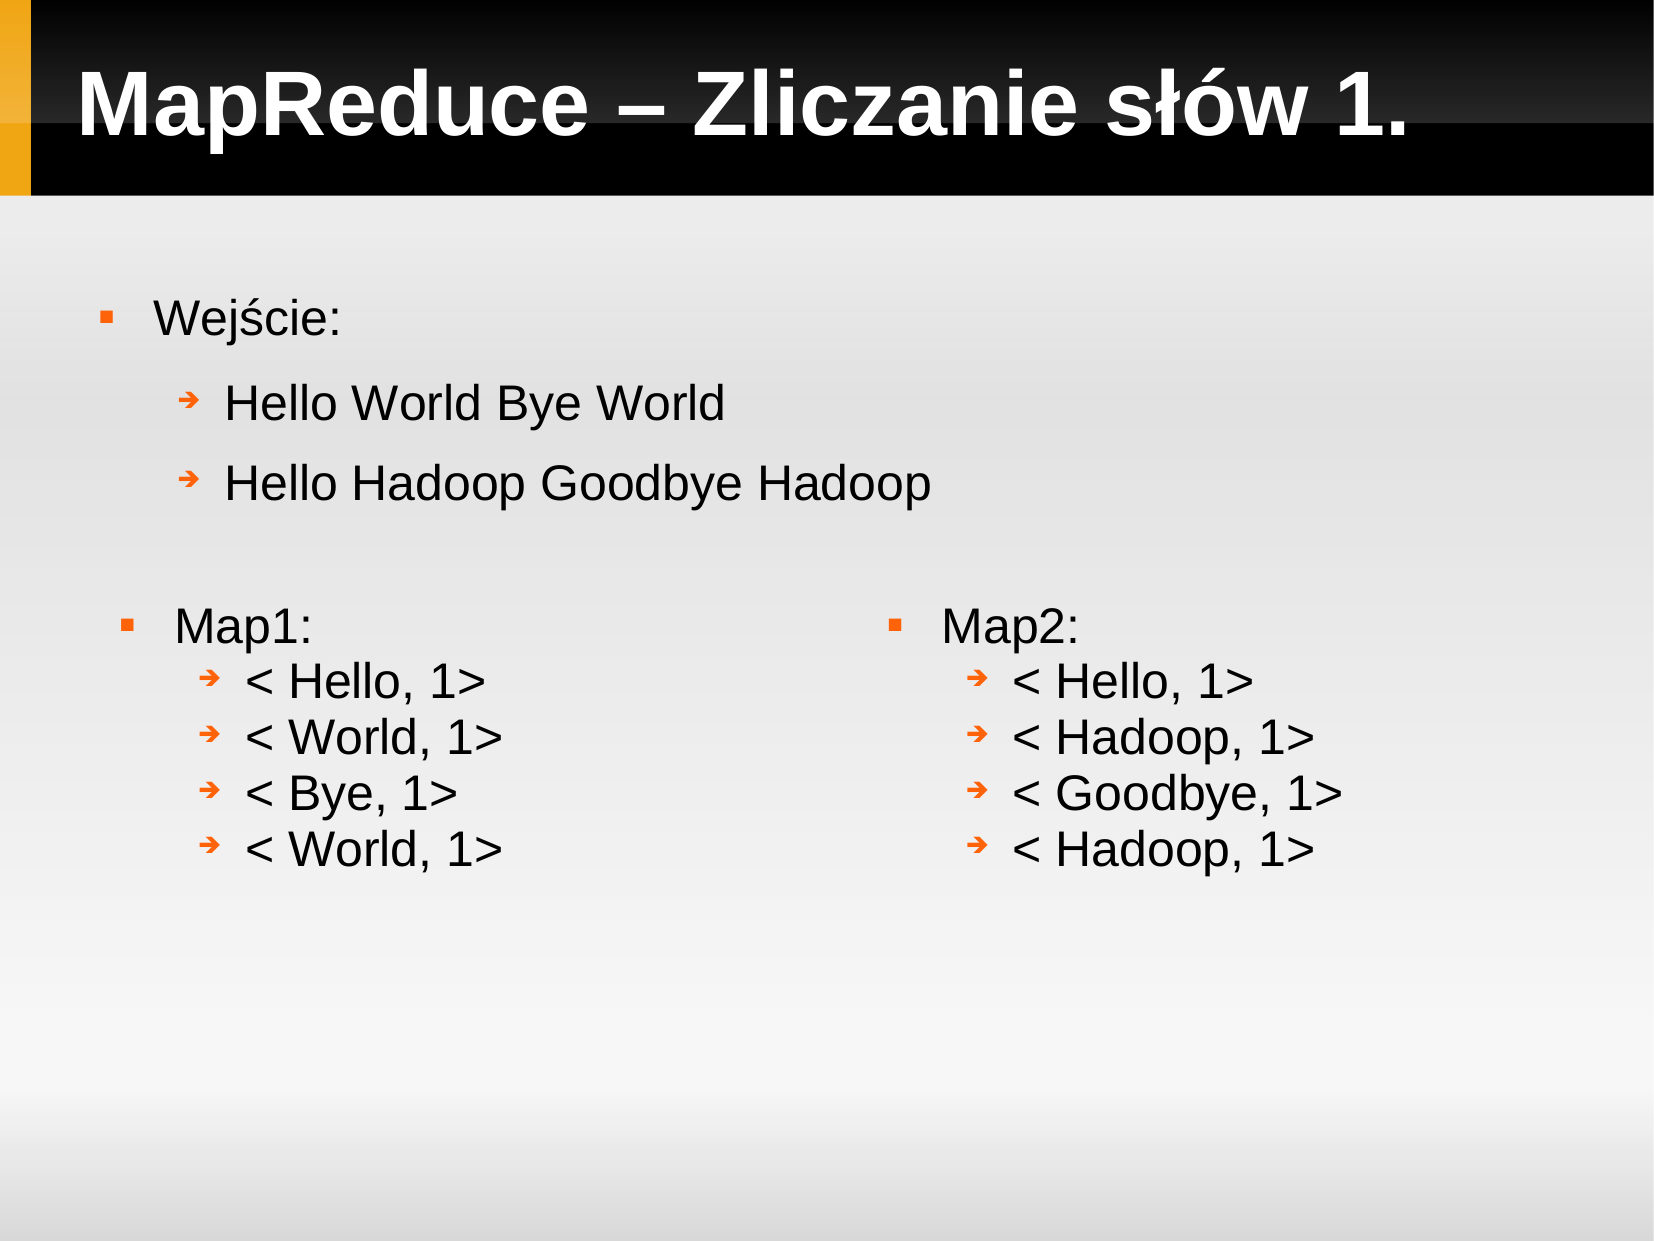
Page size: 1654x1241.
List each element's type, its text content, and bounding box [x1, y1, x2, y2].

picture [0, 0, 1654, 1241]
title MapReduce – Zliczanie słów 1. [76, 0, 1565, 208]
list Wejście: Hello World Bye World Hello Hadoop Goodbye Hadoop [82, 290, 1625, 572]
text_box Map2: < Hello, 1> < Hadoop, 1> < Goodbye, 1> < Hadoop, 1> [856, 590, 1595, 1093]
text_box Map1: < Hello, 1> < World, 1> < Bye, 1> < World, 1> [88, 590, 827, 1093]
